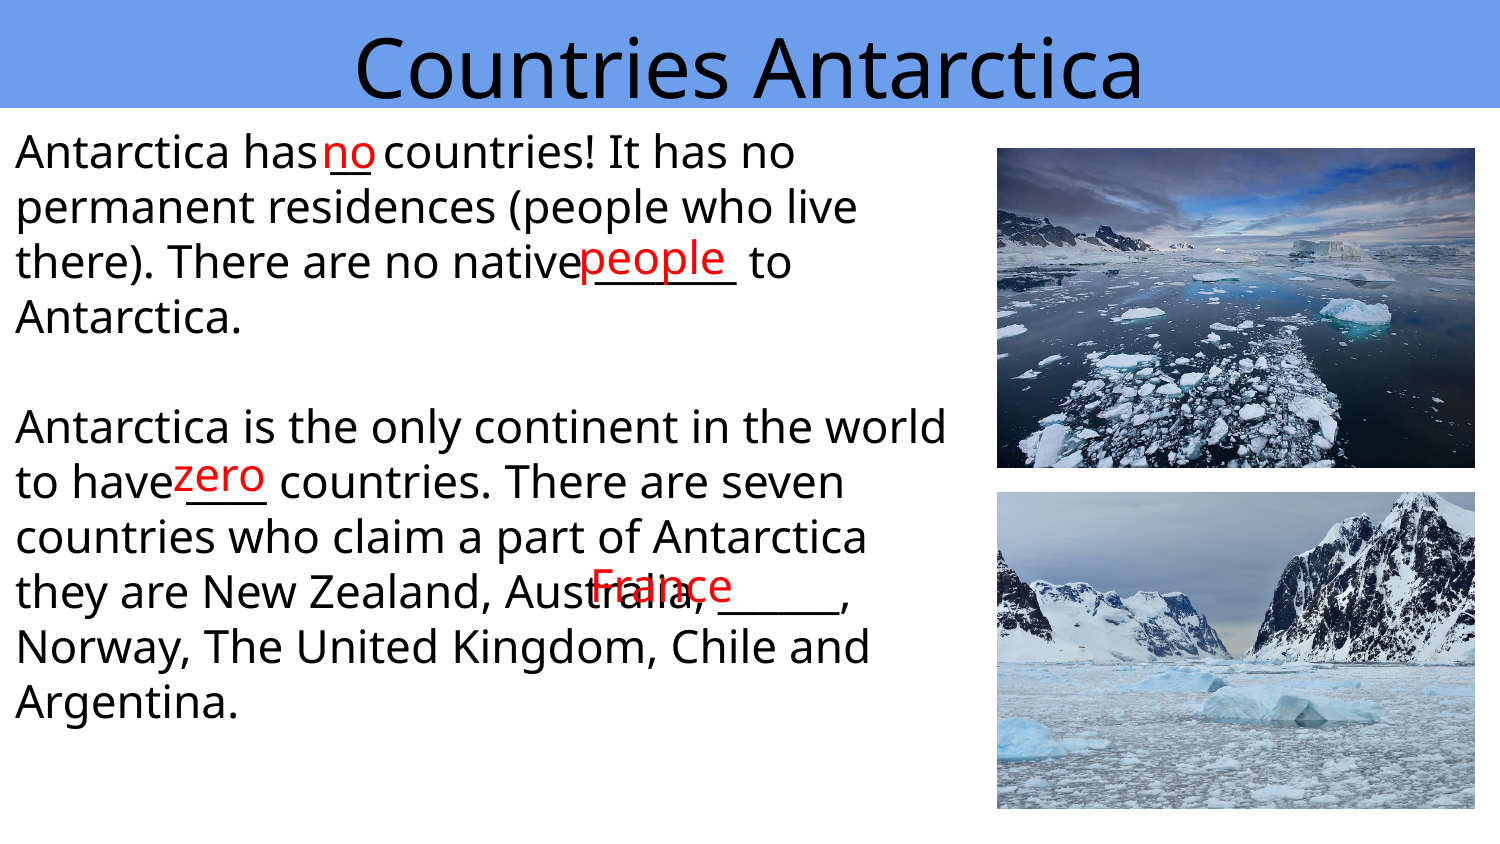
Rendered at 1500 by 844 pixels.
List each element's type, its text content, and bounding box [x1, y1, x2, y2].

title Countries Antarctica [0, 0, 1500, 108]
picture [997, 148, 1475, 468]
text_box Antarctica has __ countries! It has no permanent residences (people who live there). There are no native _______ to Antarctica. Antarctica is the only continent in the world to have ____ countries. There are seven countries who claim a part of Antarctica they are New Zealand, Australia, ______, Norway, The United Kingdom, Chile and Argentina. [0, 107, 973, 844]
text_box no [306, 107, 422, 199]
text_box zero [157, 430, 333, 522]
text_box France [574, 541, 771, 633]
text_box people [563, 213, 759, 305]
picture [997, 492, 1475, 810]
